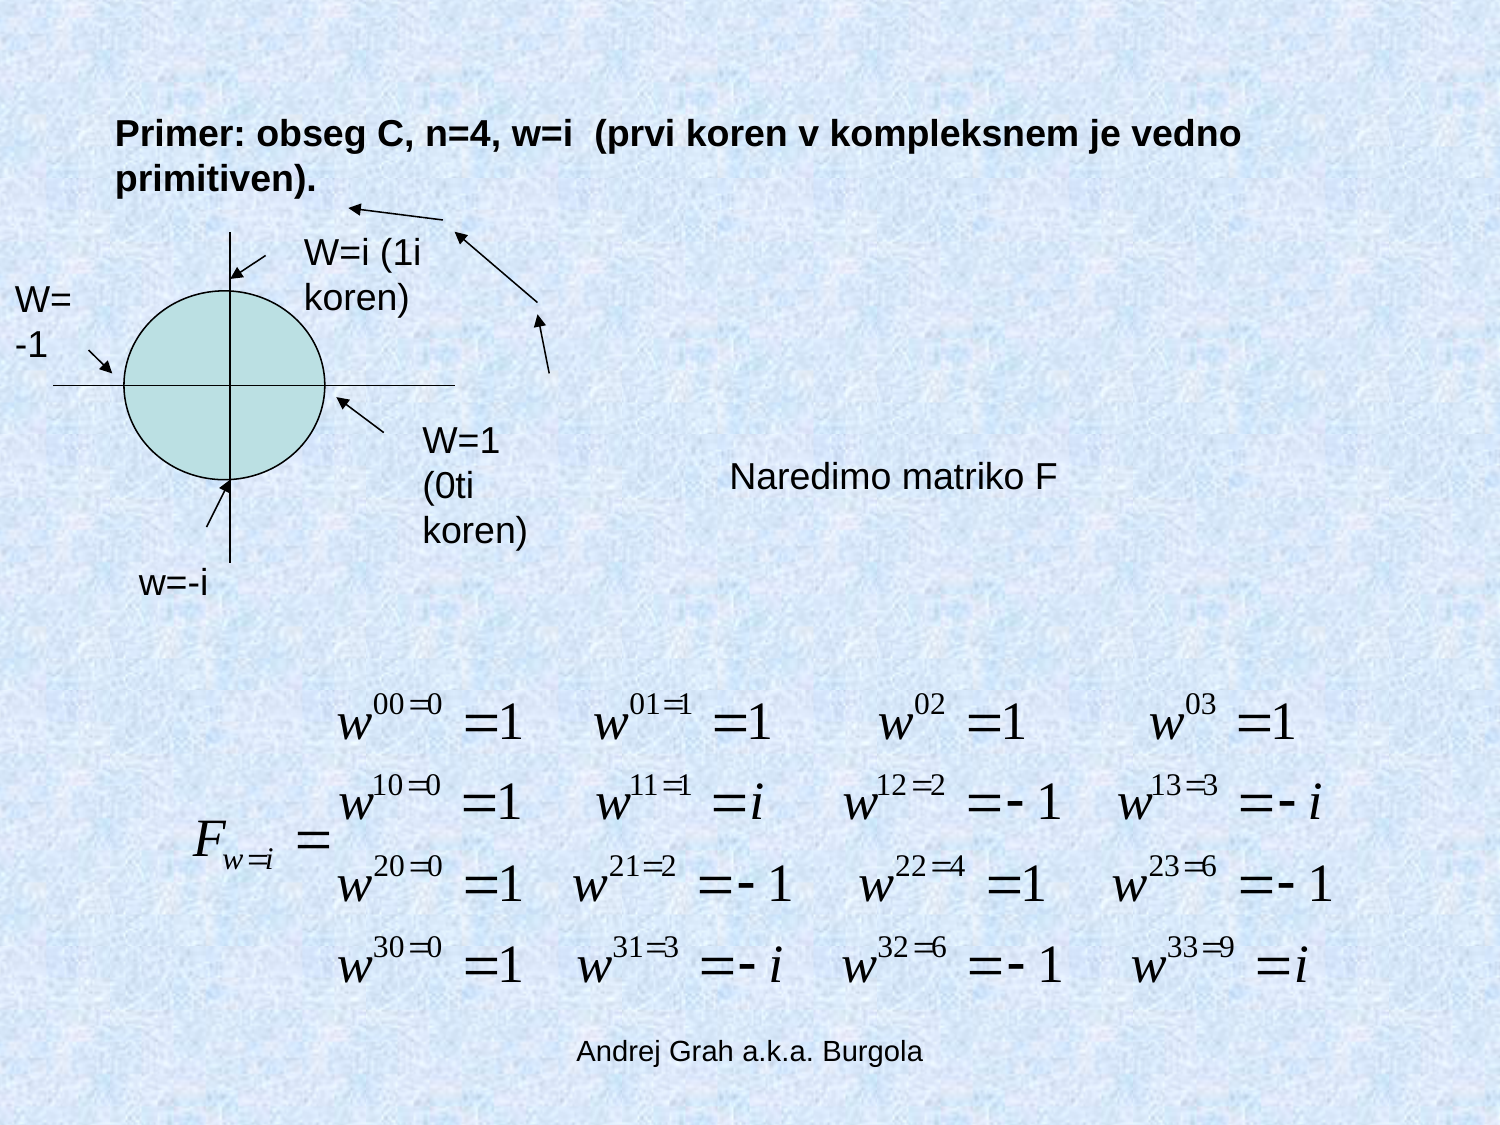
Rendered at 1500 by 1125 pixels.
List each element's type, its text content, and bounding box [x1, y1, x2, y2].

text_box [123, 290, 229, 385]
text_box [123, 386, 229, 480]
text_box [231, 386, 325, 480]
text_box W=-1 [0, 267, 89, 373]
text_box [231, 291, 325, 385]
text_box w=-i [123, 550, 243, 612]
picture [0, 0, 1500, 1125]
text_box W=i (1i koren) [289, 219, 514, 326]
text_box W=1 (0ti koren) [407, 408, 550, 560]
text_box Naredimo matriko F [714, 444, 1282, 505]
text_box Andrej Grah a.k.a. Burgola [512, 1024, 988, 1103]
text_box Primer: obseg C, n=4, w=i (prvi koren v kompleksnem je vedno primitiven). [100, 101, 1388, 208]
chart [183, 680, 1341, 1005]
